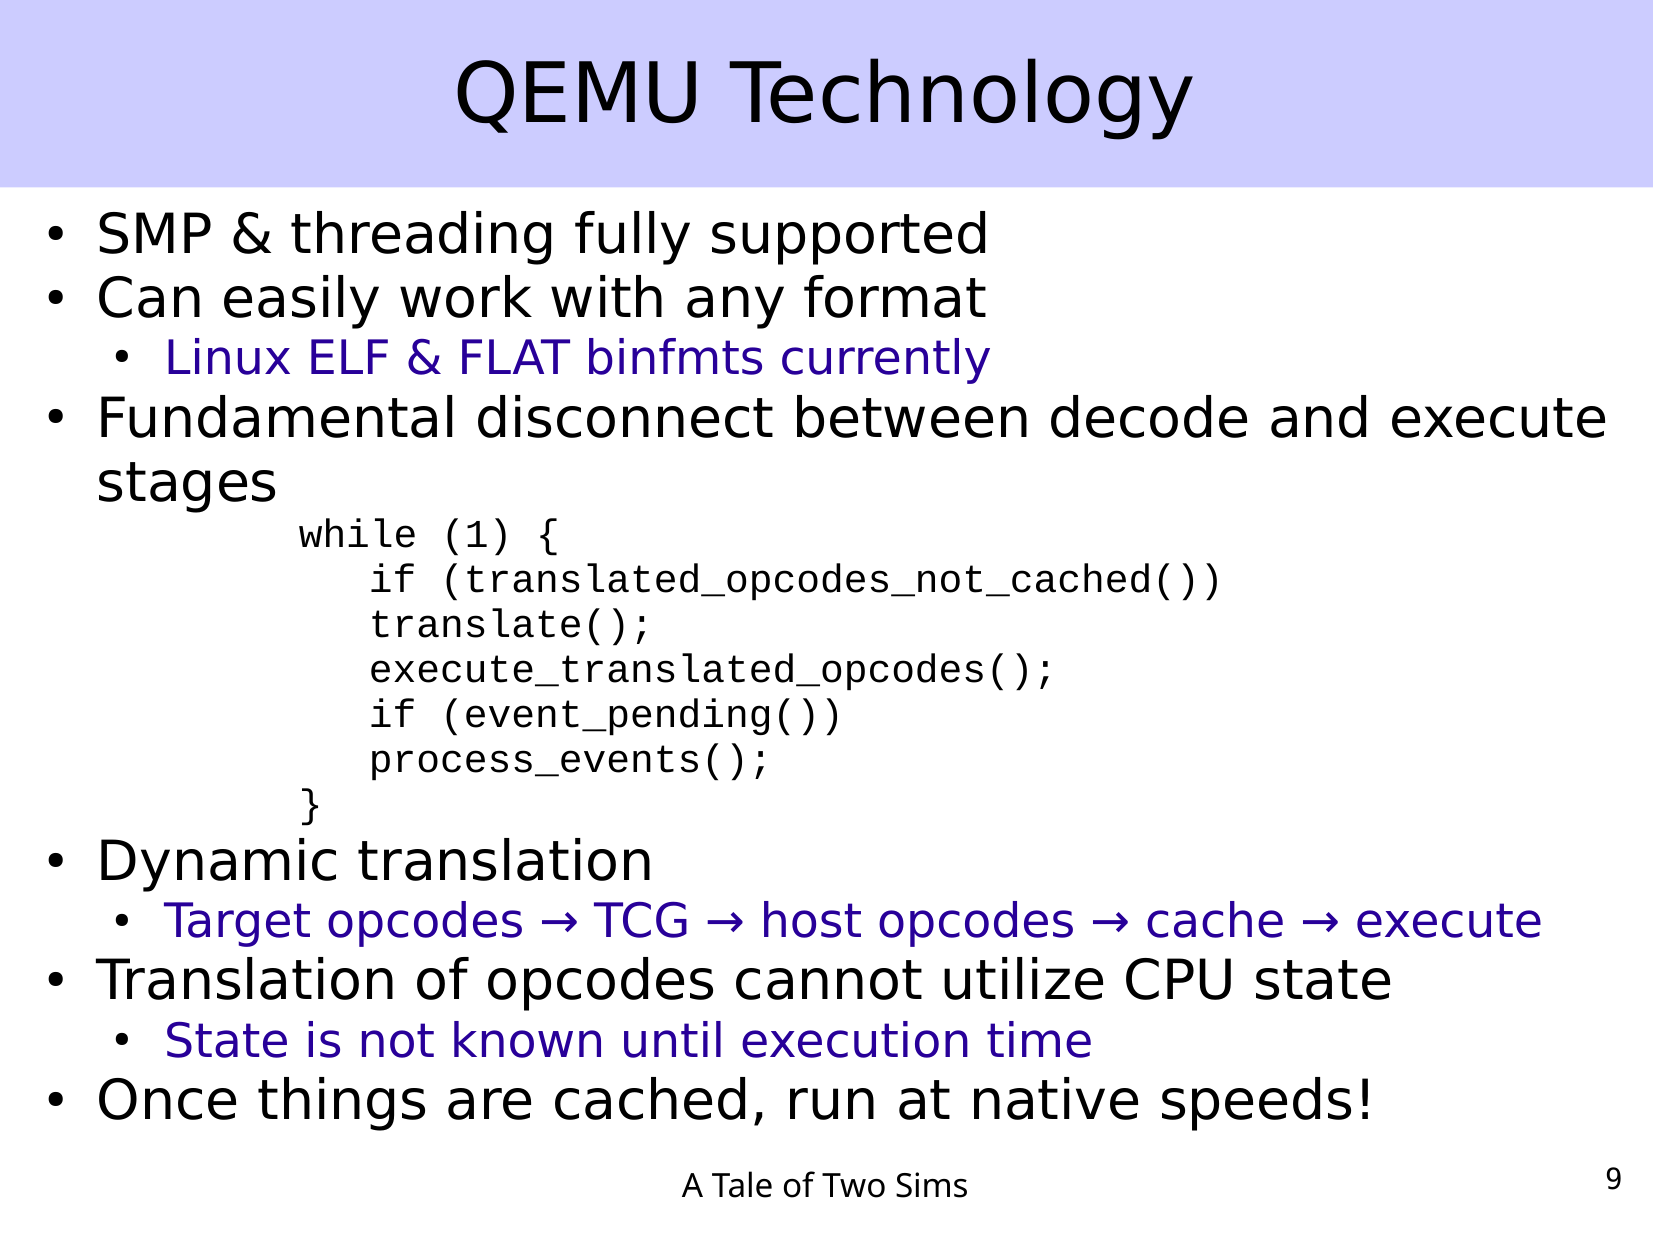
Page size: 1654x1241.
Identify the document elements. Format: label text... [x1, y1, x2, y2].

title QEMU Technology [0, 0, 1651, 188]
list SMP & threading fully supported Can easily work with any format Linux ELF & FLAT binfmts currently Fundamental disconnect between decode and execute stages while (1) { if (translated_opcodes_not_cached()) translate(); execute_translated_opcodes(); if (event_pending()) process_events(); } Dynamic translation Target opcodes → TCG → host opcodes → cache → execute Translation of opcodes cannot utilize CPU state State is not known until execution time Once things are cached, run at native speeds! [29, 201, 1620, 1151]
